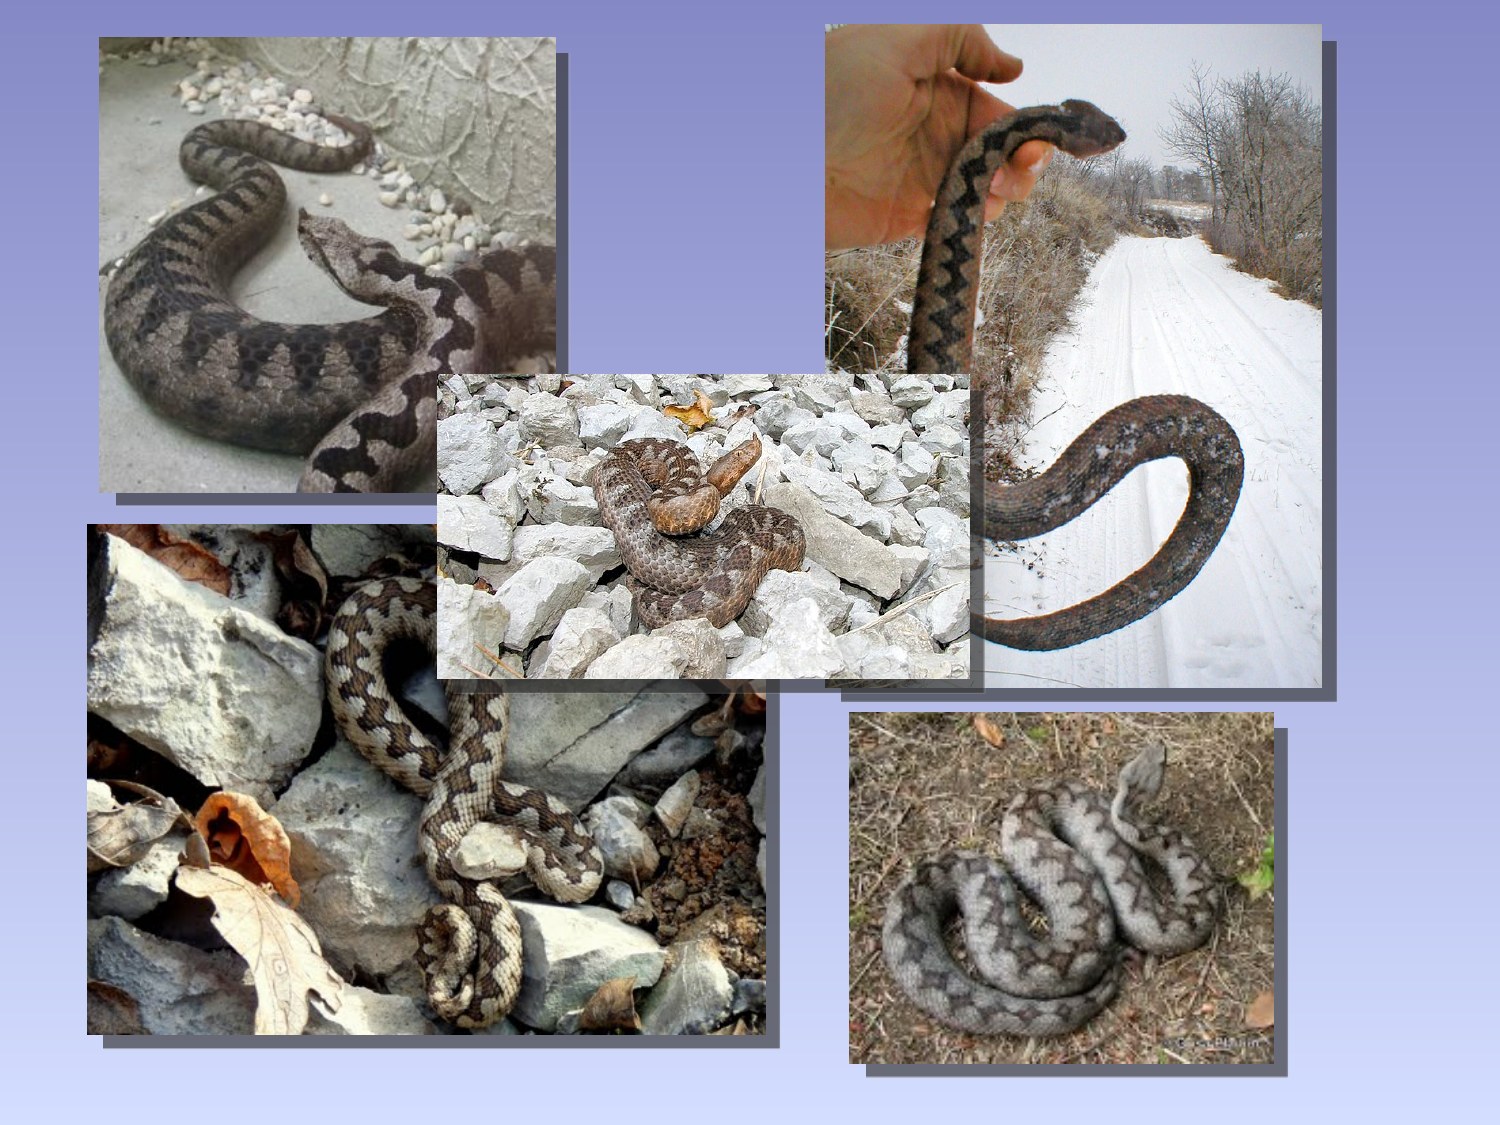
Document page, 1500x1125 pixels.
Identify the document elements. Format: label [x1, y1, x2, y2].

picture [87, 24, 1322, 1035]
picture [849, 712, 1274, 1064]
